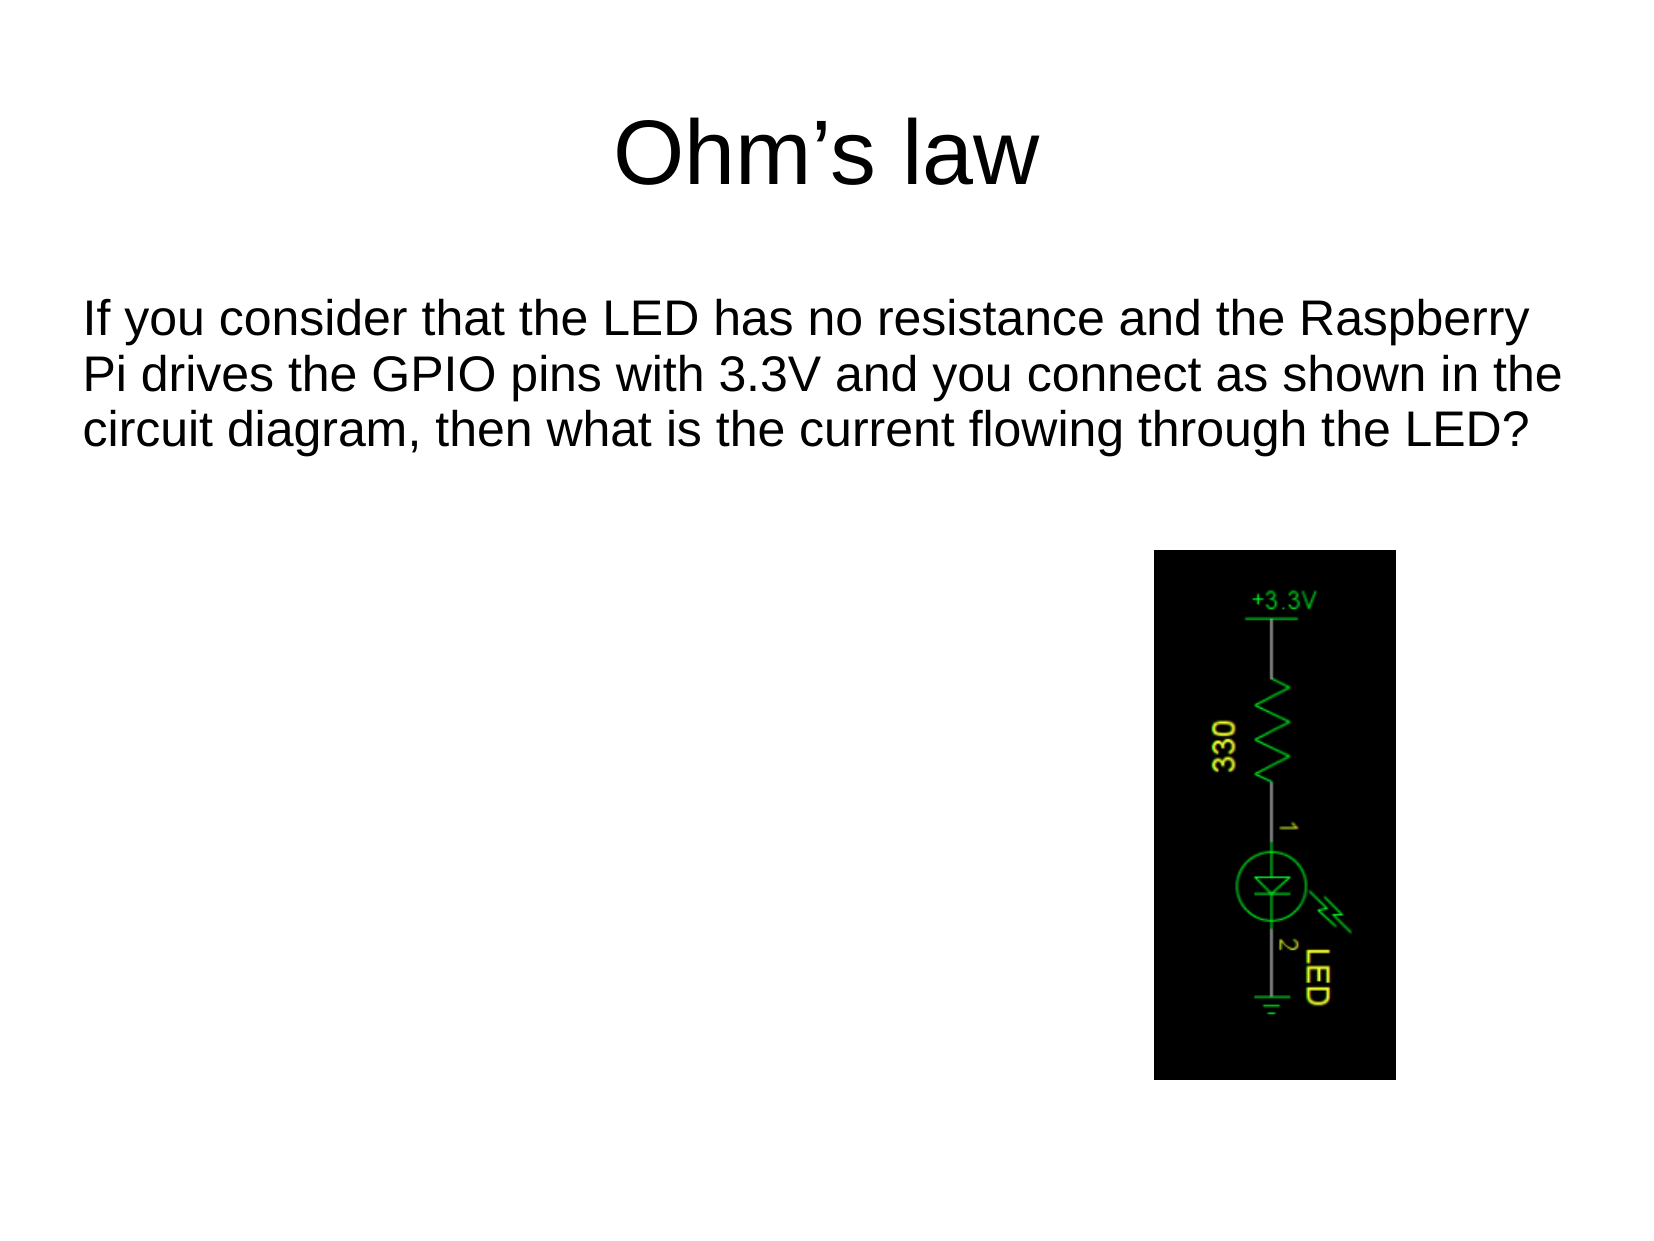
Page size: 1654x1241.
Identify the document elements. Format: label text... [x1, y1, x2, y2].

title Ohm’s law [82, 49, 1571, 257]
picture [1154, 550, 1396, 1081]
list If you consider that the LED has no resistance and the Raspberry Pi drives the GPIO pins with 3.3V and you connect as shown in the circuit diagram, then what is the current flowing through the LED? [82, 290, 1571, 1010]
